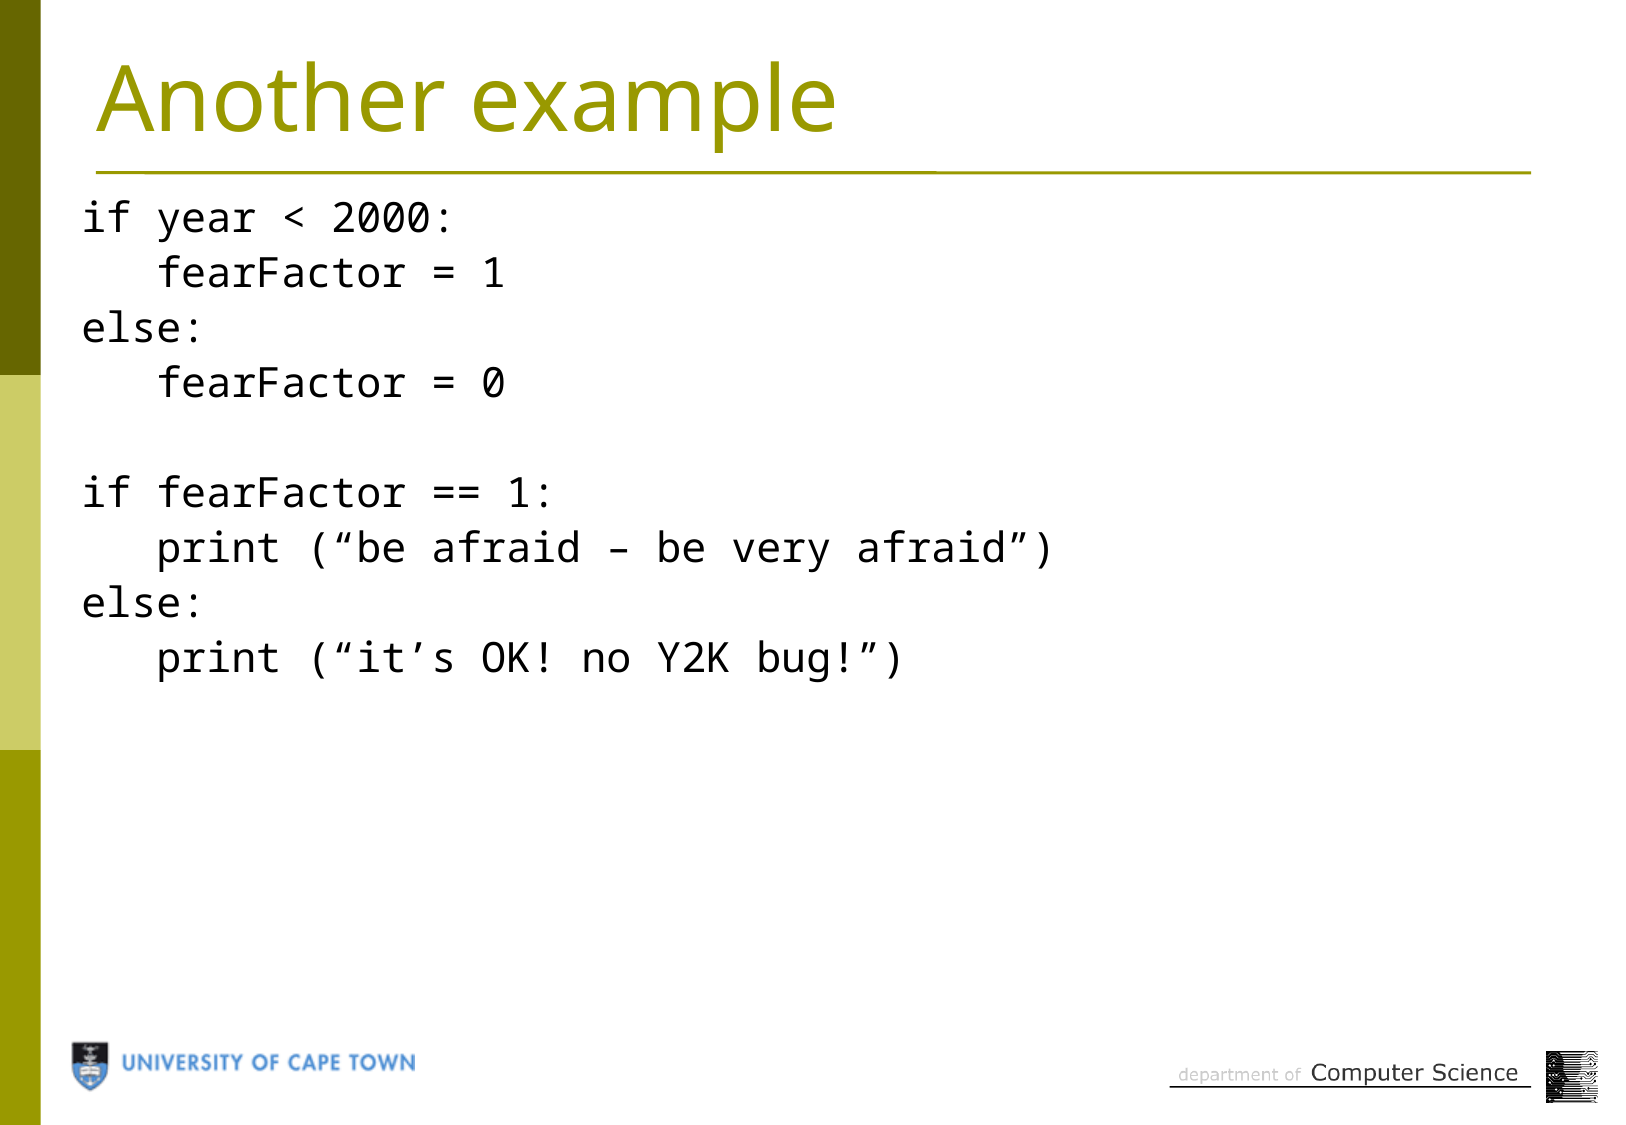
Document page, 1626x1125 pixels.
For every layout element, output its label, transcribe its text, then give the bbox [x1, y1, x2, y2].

picture [61, 1024, 415, 1103]
picture [1546, 1051, 1598, 1103]
list if year < 2000: fearFactor = 1 else: fearFactor = 0 if fearFactor == 1: print (“be afraid – be very afraid”) else: print (“it’s OK! no Y2K bug!”) [81, 196, 1543, 1005]
title Another example [81, 21, 1543, 180]
picture [1169, 1043, 1532, 1091]
